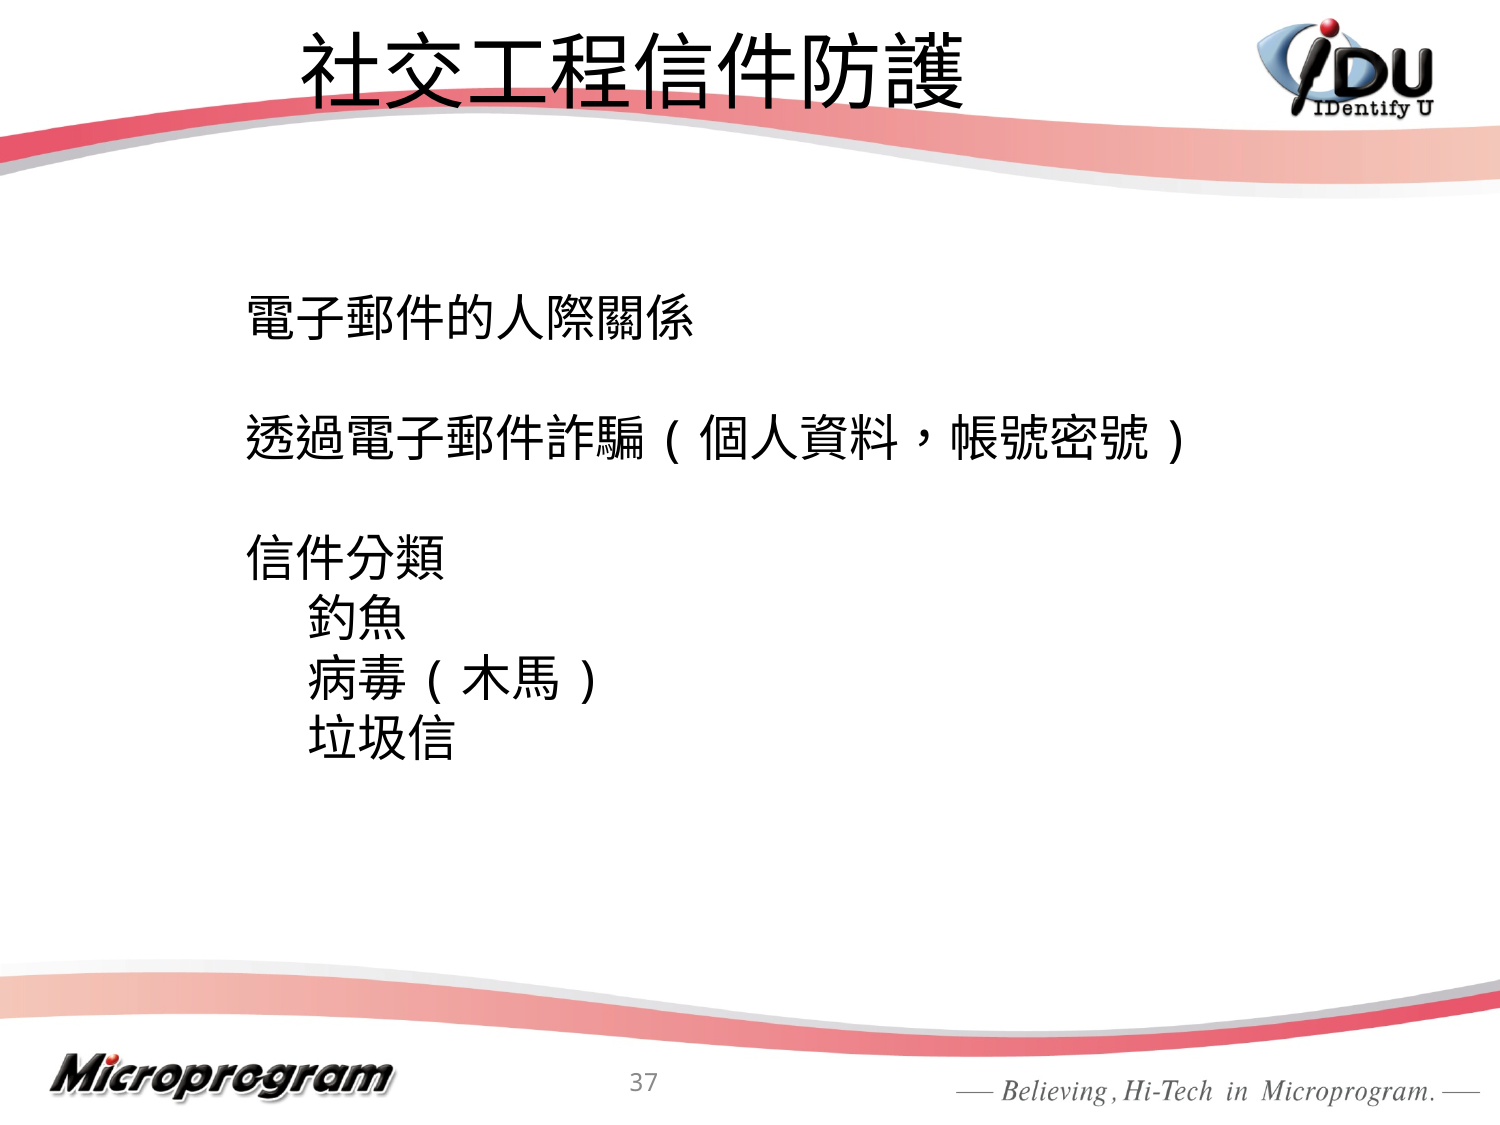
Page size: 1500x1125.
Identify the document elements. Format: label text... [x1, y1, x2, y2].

text_box [468, 1053, 819, 1114]
title 社交工程信件防護 [35, 11, 1231, 118]
text_box 電子郵件的人際關係 透過電子郵件詐騙(個人資料，帳號密號) 信件分類 釣魚 病毒(木馬) 垃圾信 [230, 278, 1270, 834]
